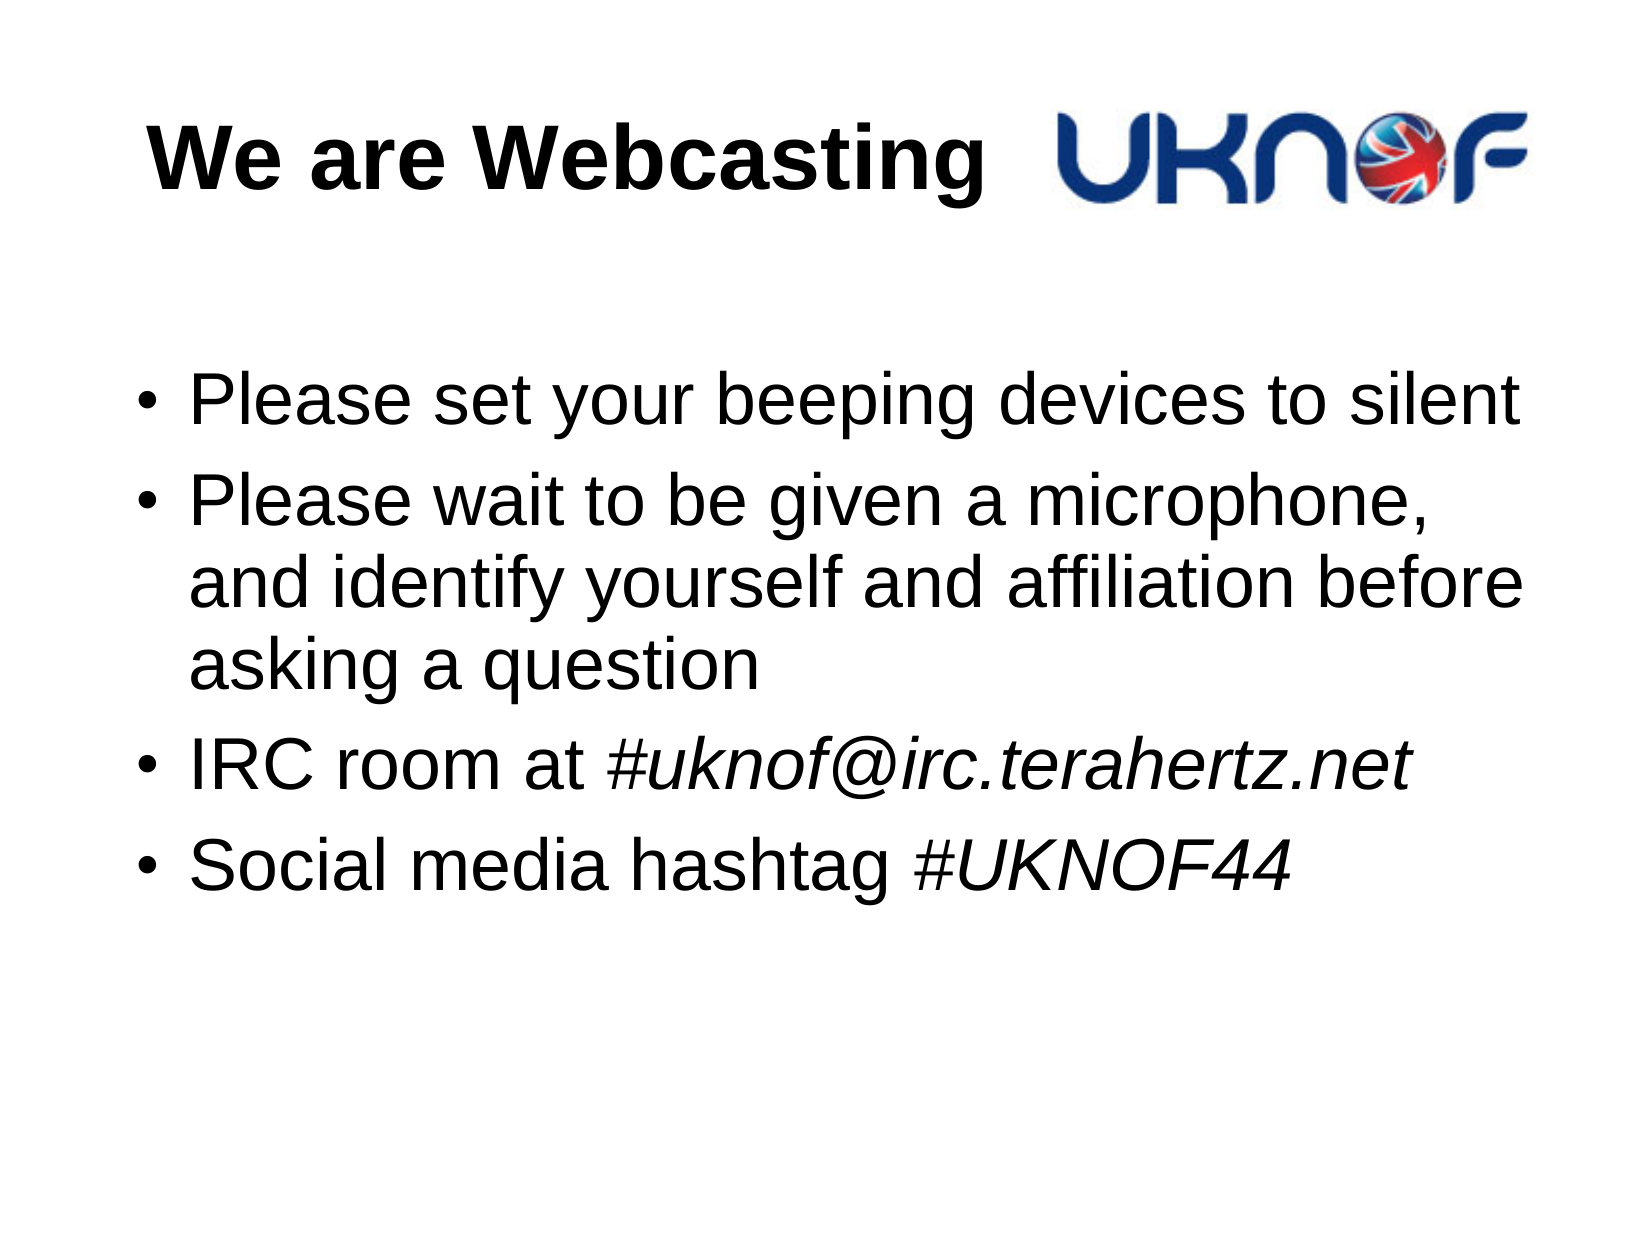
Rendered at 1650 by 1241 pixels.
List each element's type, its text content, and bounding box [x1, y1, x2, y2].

picture [1050, 93, 1536, 225]
title We are Webcasting [123, 37, 1013, 279]
list Please set your beeping devices to silent Please wait to be given a microphone, and identify yourself and affiliation before asking a question IRC room at #uknof@irc.terahertz.net Social media hashtag #UKNOF44 [75, 358, 1576, 1090]
